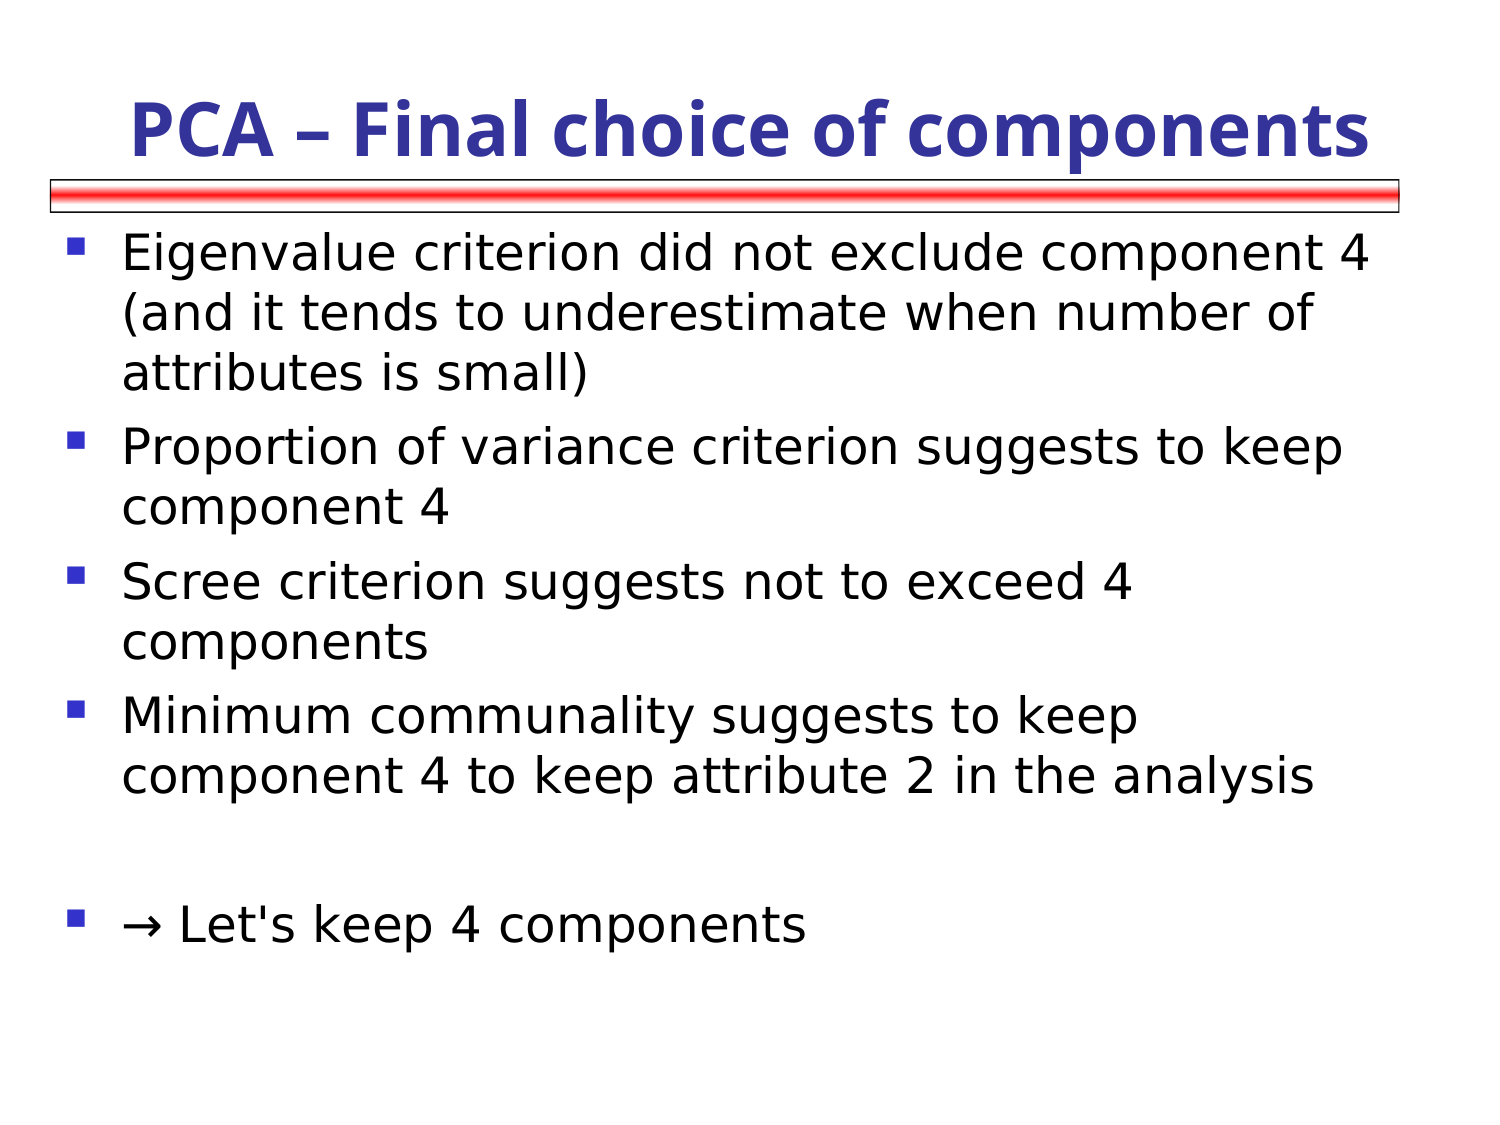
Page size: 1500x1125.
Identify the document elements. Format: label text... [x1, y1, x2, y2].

title PCA – Final choice of components [0, 74, 1500, 180]
list Eigenvalue criterion did not exclude component 4 (and it tends to underestimate when number of attributes is small) Proportion of variance criterion suggests to keep component 4 Scree criterion suggests not to exceed 4 components Minimum communality suggests to keep component 4 to keep attribute 2 in the analysis → Let's keep 4 components [49, 212, 1425, 1081]
